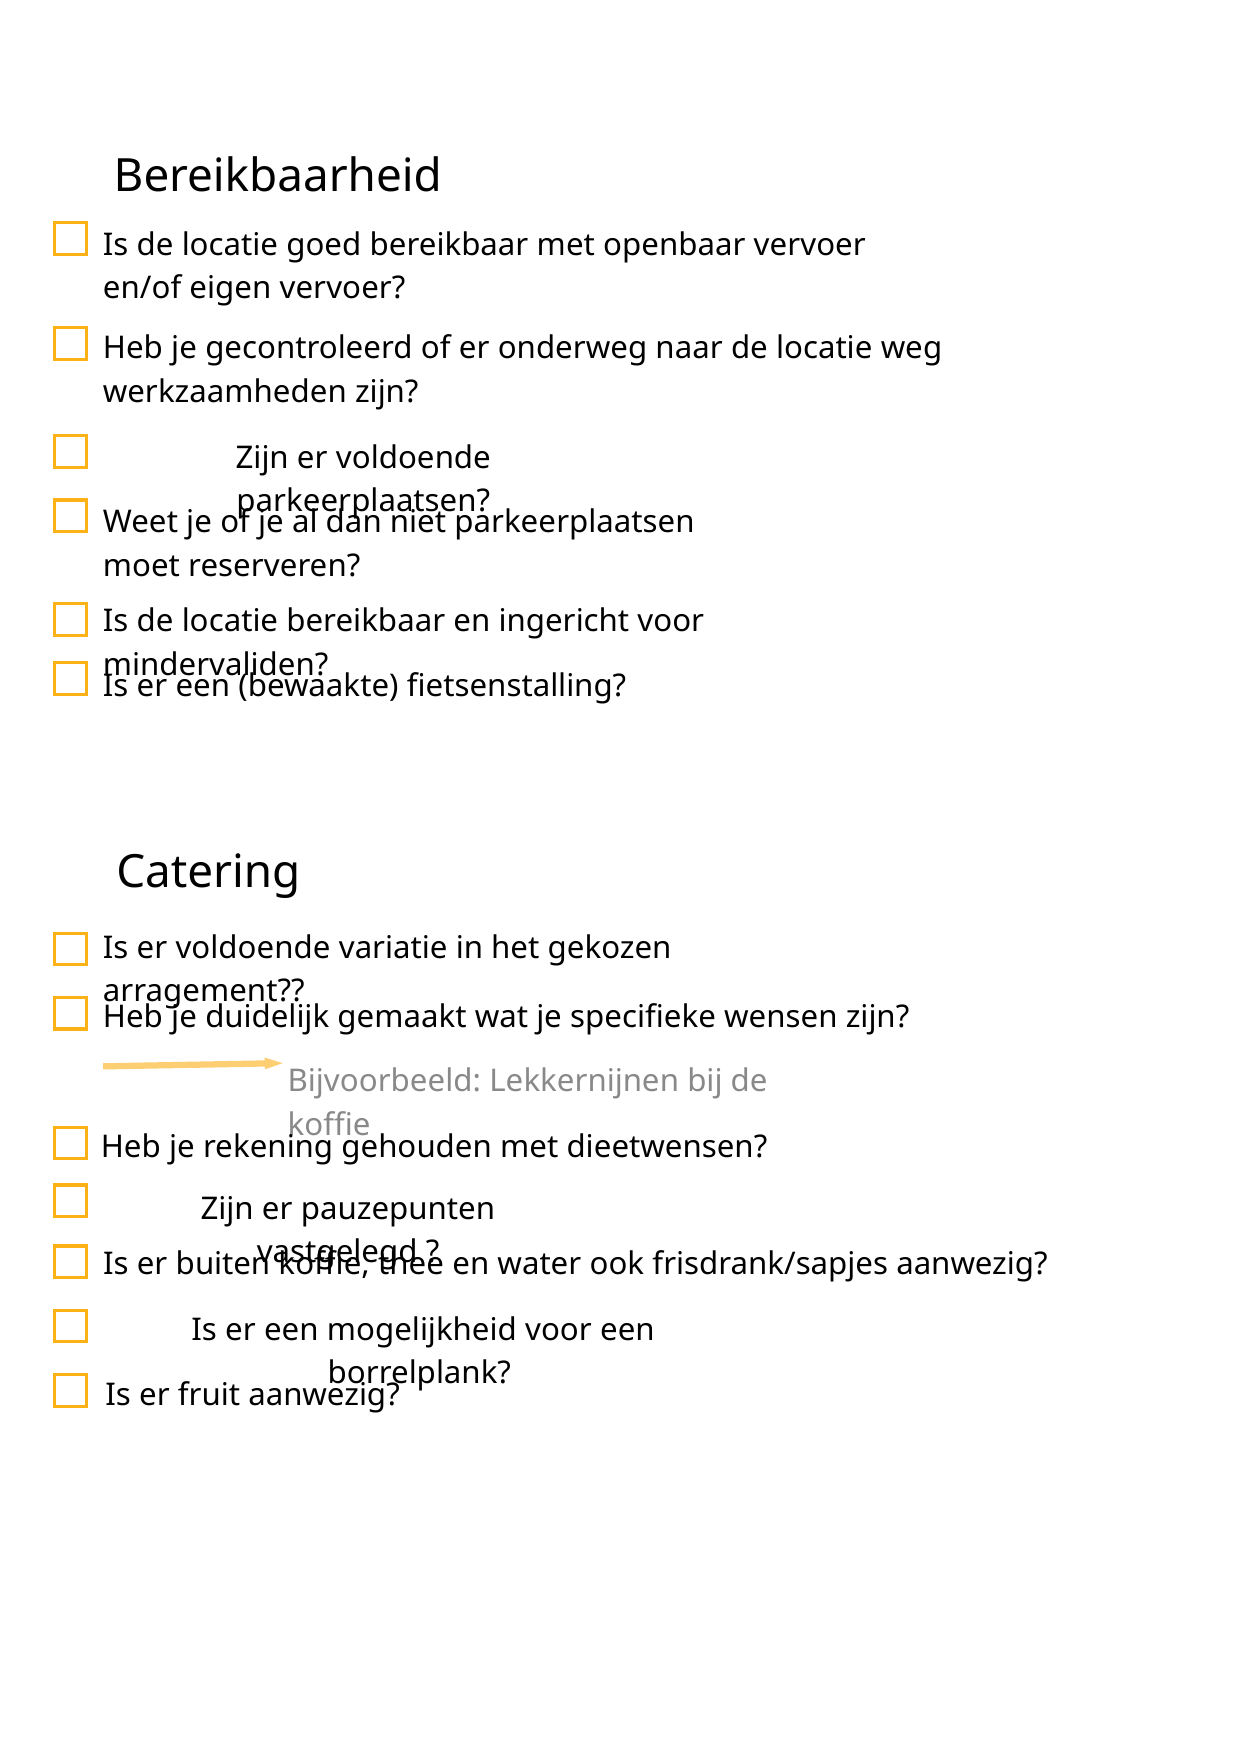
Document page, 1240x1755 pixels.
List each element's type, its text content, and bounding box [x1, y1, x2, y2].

text_box Bijvoorbeeld: Lekkernijnen bij de koffie [287, 1053, 811, 1104]
text_box Catering [106, 832, 323, 905]
text_box Is de locatie goed bereikbaar met openbaar vervoer en/of eigen vervoer? [102, 217, 880, 312]
text_box Weet je of je al dan niet parkeerplaatsen moet reserveren? [102, 495, 1044, 582]
text_box Is er buiten koffie, thee en water ook frisdrank/sapjes aanwezig? [103, 1236, 1096, 1280]
text_box [54, 1288, 87, 1342]
text_box [54, 200, 87, 255]
text_box Is er een (bewaakte) fietsenstalling? [102, 659, 665, 702]
text_box [54, 640, 87, 695]
text_box Is er fruit aanwezig? [103, 1367, 403, 1418]
text_box Heb je rekening gehouden met dieetwensen? [82, 1120, 787, 1171]
text_box [54, 975, 87, 1030]
text_box Bereikbaarheid [102, 136, 453, 209]
text_box Is er voldoende variatie in het gekozen arragement?? [102, 920, 882, 971]
text_box [54, 1224, 87, 1278]
text_box Is er een mogelijkheid voor een borrelplank? [102, 1302, 745, 1353]
text_box [54, 1163, 87, 1217]
text_box [54, 581, 87, 636]
text_box [54, 478, 87, 532]
text_box Heb je duidelijk gemaakt wat je specifieke wensen zijn? [102, 990, 919, 1033]
text_box Heb je gecontroleerd of er onderweg naar de locatie weg werkzaamheden zijn? [102, 321, 962, 416]
text_box Zijn er pauzepunten vastgelegd ? [106, 1181, 590, 1232]
text_box [54, 413, 87, 468]
text_box Zijn er voldoende parkeerplaatsen? [106, 430, 621, 481]
text_box [54, 1352, 87, 1407]
text_box [54, 911, 87, 965]
text_box [54, 1105, 87, 1159]
text_box [54, 306, 87, 360]
text_box Is de locatie bereikbaar en ingericht voor mindervaliden? [102, 594, 930, 645]
